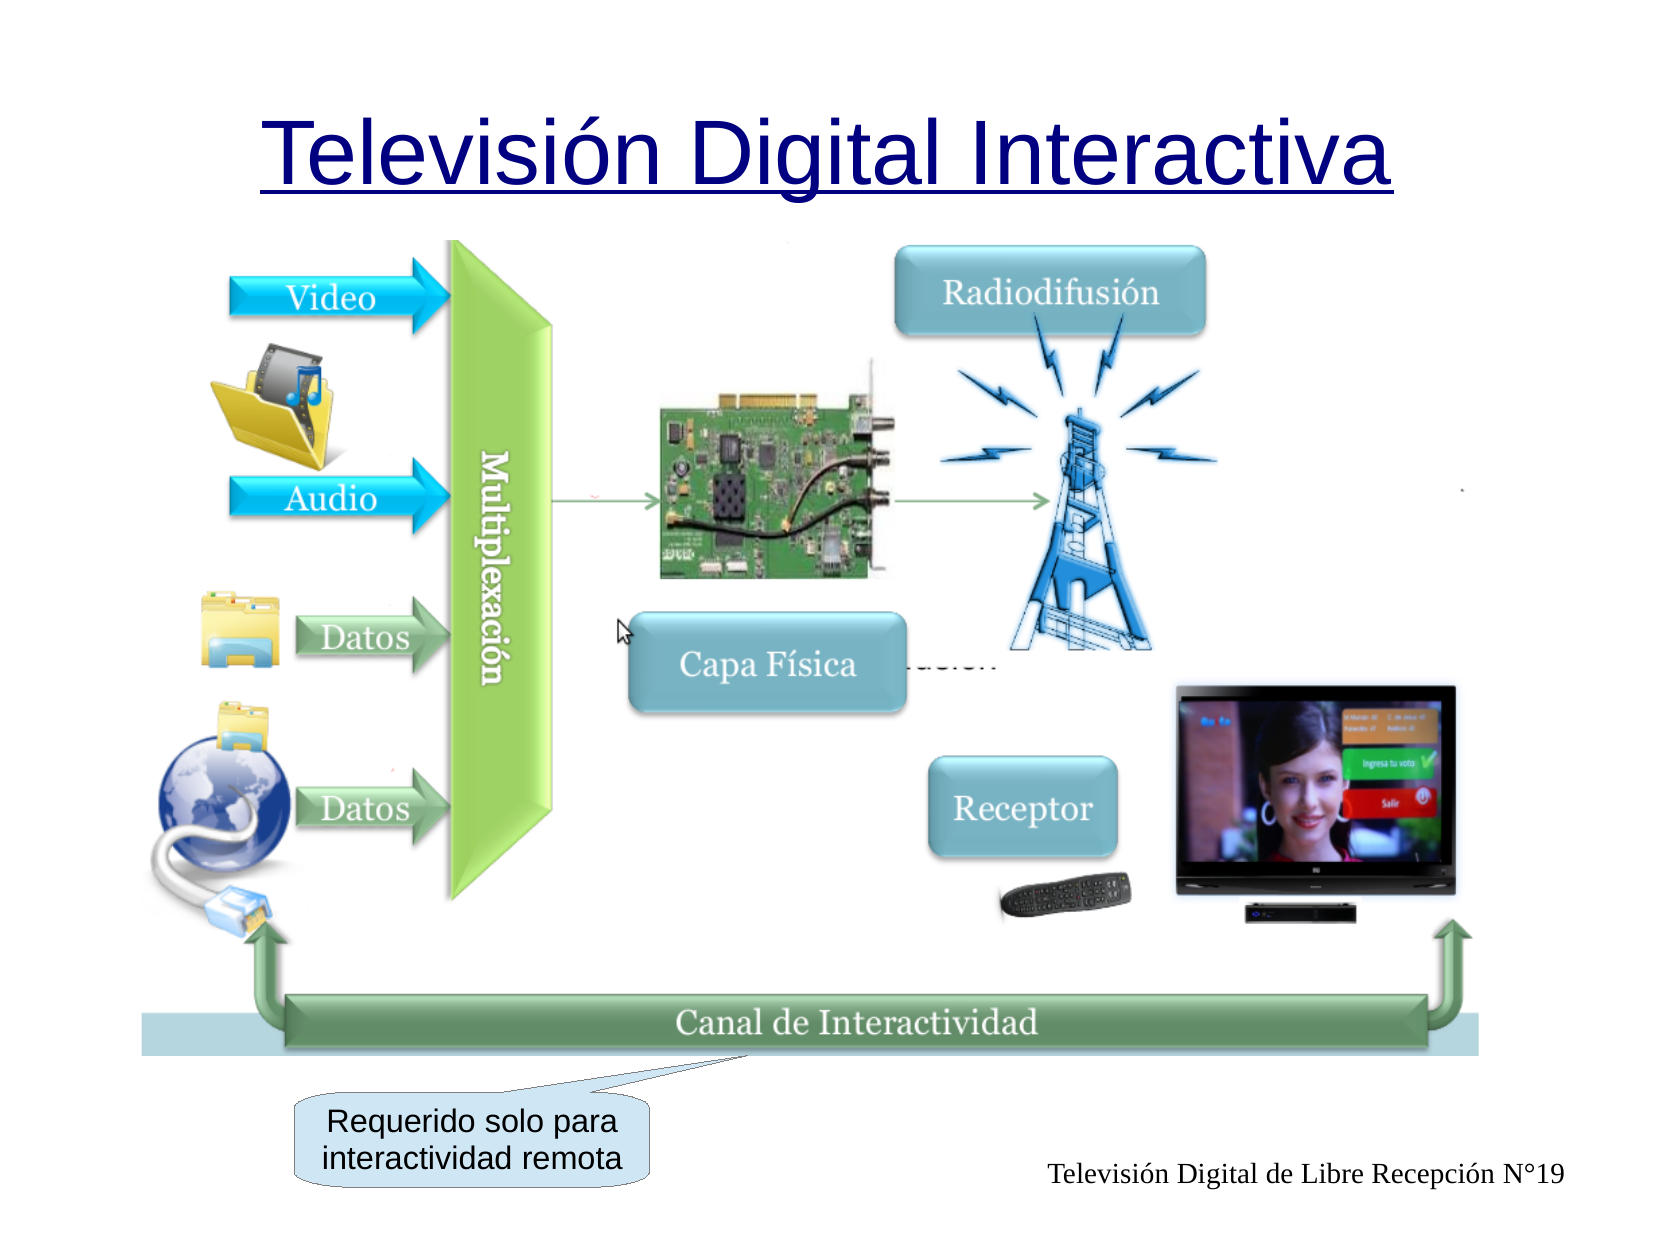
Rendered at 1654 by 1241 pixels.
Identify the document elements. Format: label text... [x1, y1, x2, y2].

picture [141, 240, 1479, 1056]
title Televisión Digital Interactiva [82, 49, 1571, 257]
text_box Requerido solo para interactividad remota [294, 1055, 748, 1188]
